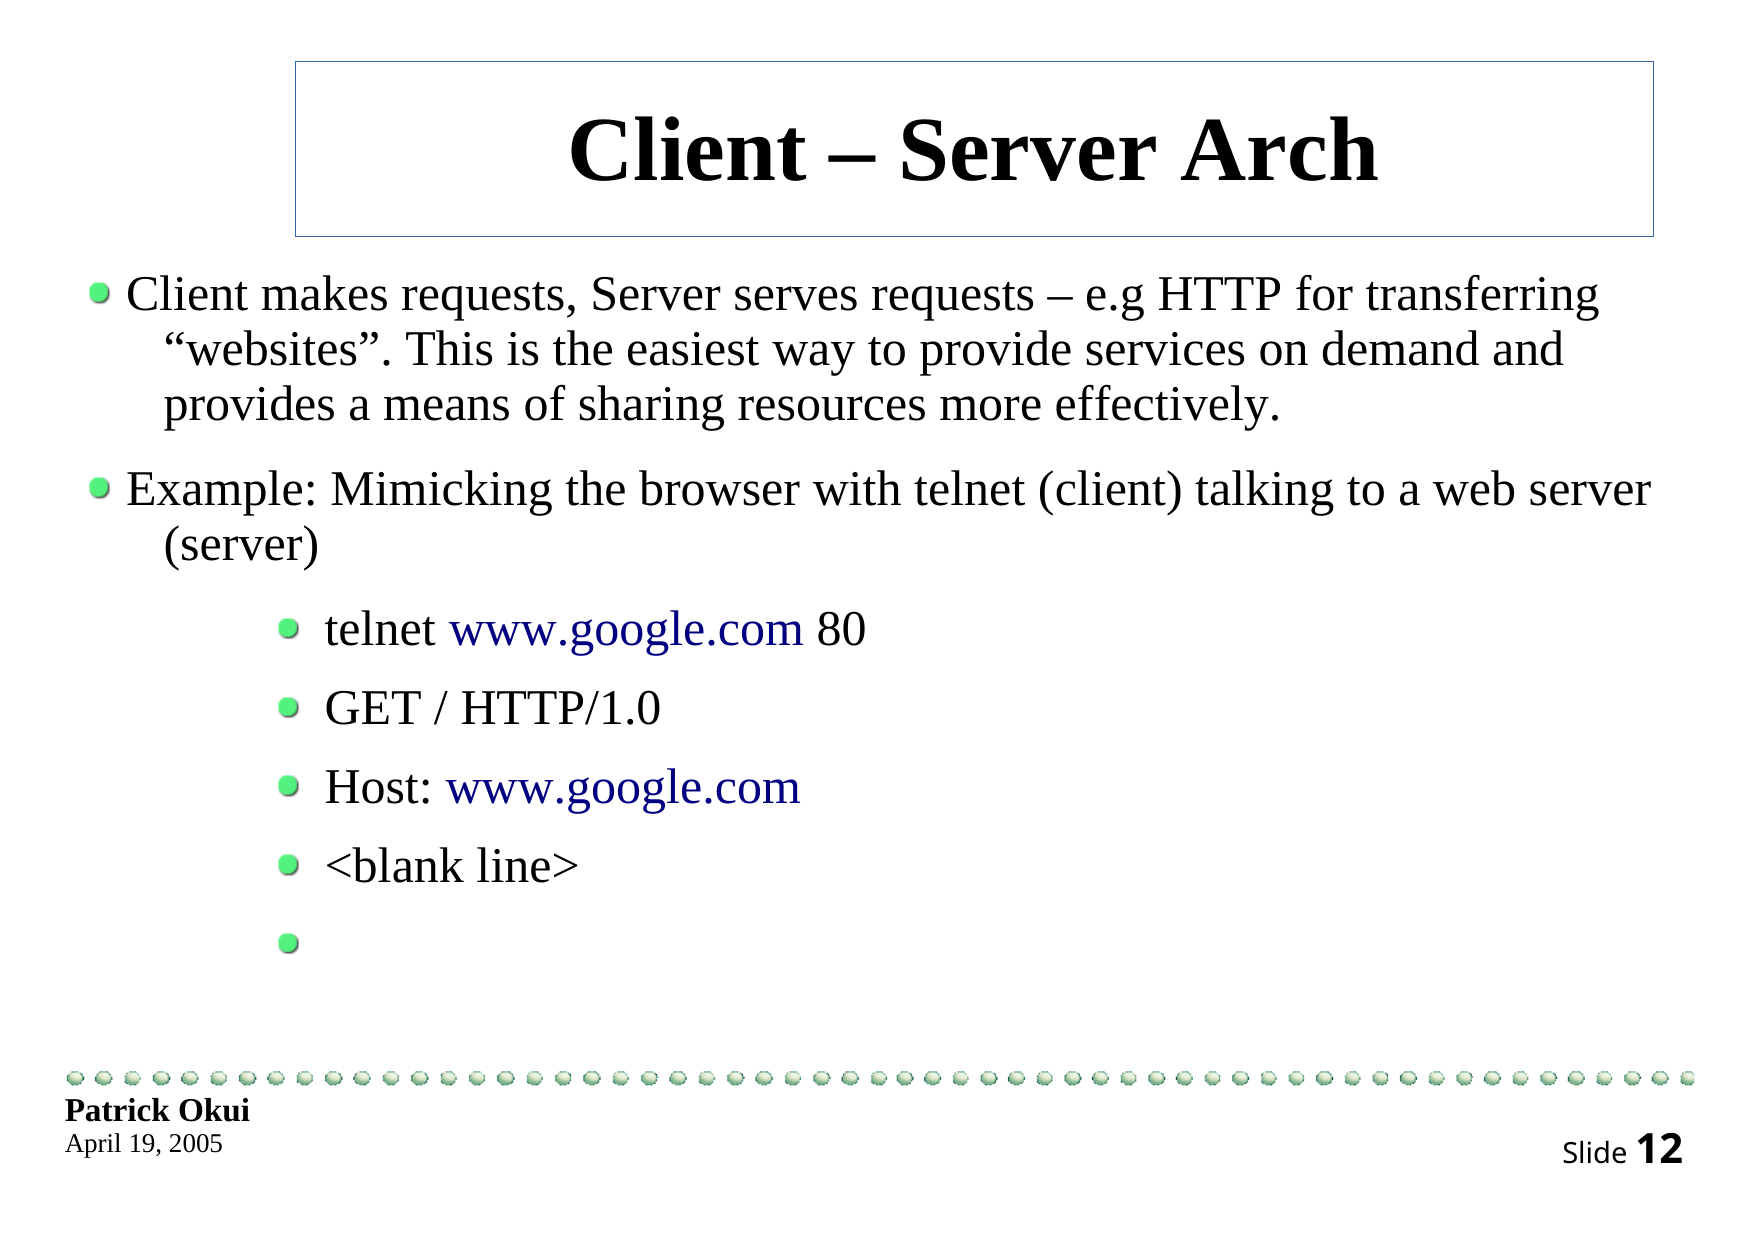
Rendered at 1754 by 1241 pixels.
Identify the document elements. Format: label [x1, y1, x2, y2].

picture [88, 476, 112, 501]
picture [59, 1070, 1695, 1087]
picture [277, 774, 301, 799]
picture [277, 617, 301, 641]
picture [277, 696, 301, 720]
picture [277, 853, 301, 878]
picture [88, 281, 112, 306]
picture [277, 932, 301, 956]
